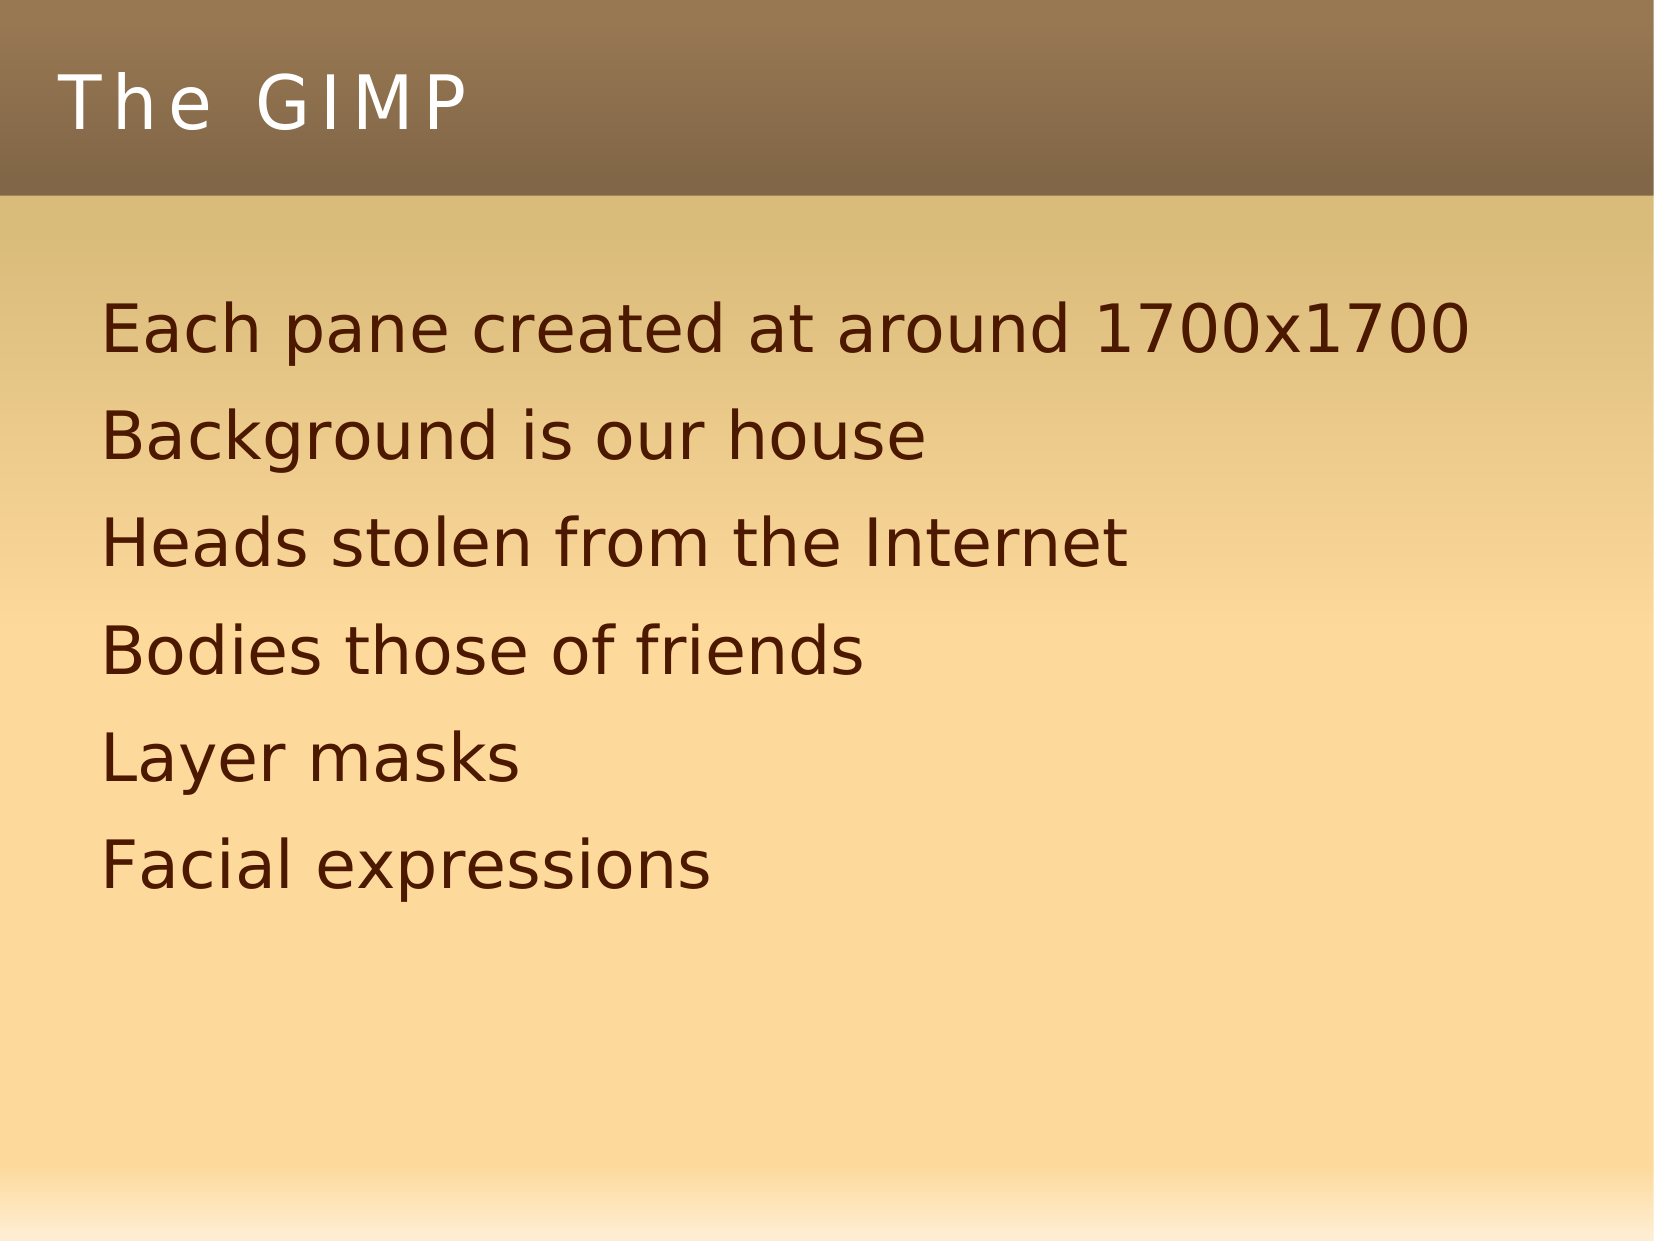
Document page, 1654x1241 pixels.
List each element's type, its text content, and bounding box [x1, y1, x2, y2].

picture [0, 0, 1654, 1241]
list Each pane created at around 1700x1700 Background is our house Heads stolen from the Internet Bodies those of friends Layer masks Facial expressions [82, 290, 1571, 1109]
title The GIMP [59, 29, 1595, 178]
